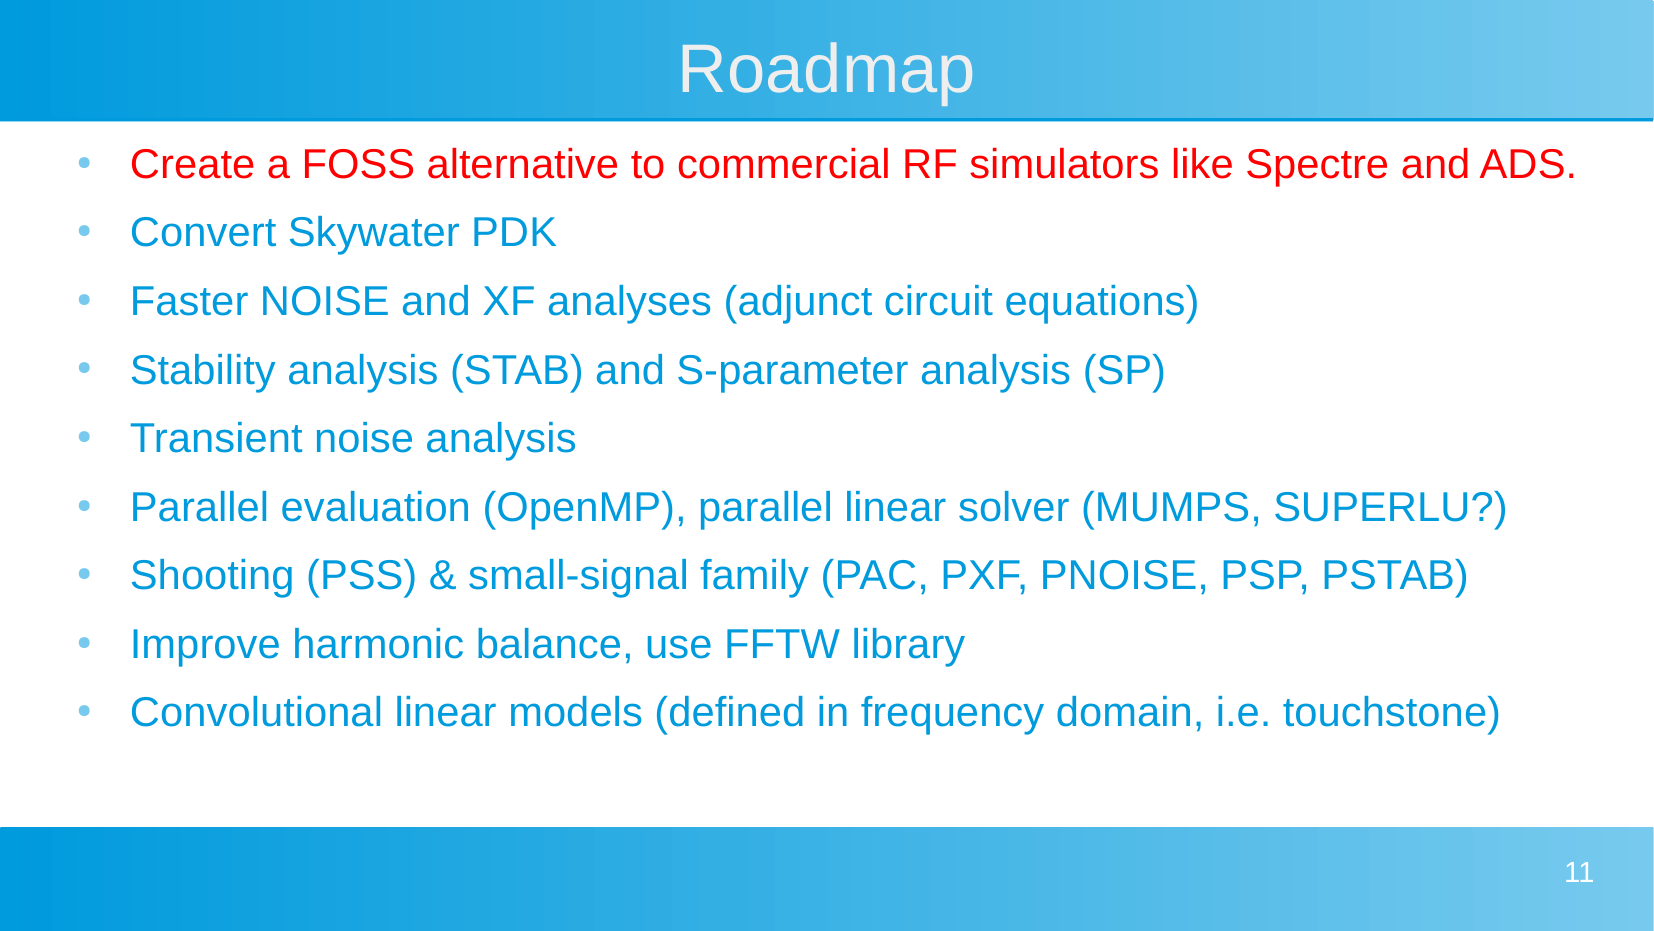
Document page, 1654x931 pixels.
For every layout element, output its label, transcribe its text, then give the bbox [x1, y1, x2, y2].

list Create a FOSS alternative to commercial RF simulators like Spectre and ADS. Convert Skywater PDK Faster NOISE and XF analyses (adjunct circuit equations) Stability analysis (STAB) and S-parameter analysis (SP) Transient noise analysis Parallel evaluation (OpenMP), parallel linear solver (MUMPS, SUPERLU?) Shooting (PSS) & small-signal family (PAC, PXF, PNOISE, PSP, PSTAB) Improve harmonic balance, use FFTW library Convolutional linear models (defined in frequency domain, i.e. touchstone) [59, 140, 1595, 844]
title Roadmap [59, 29, 1595, 108]
